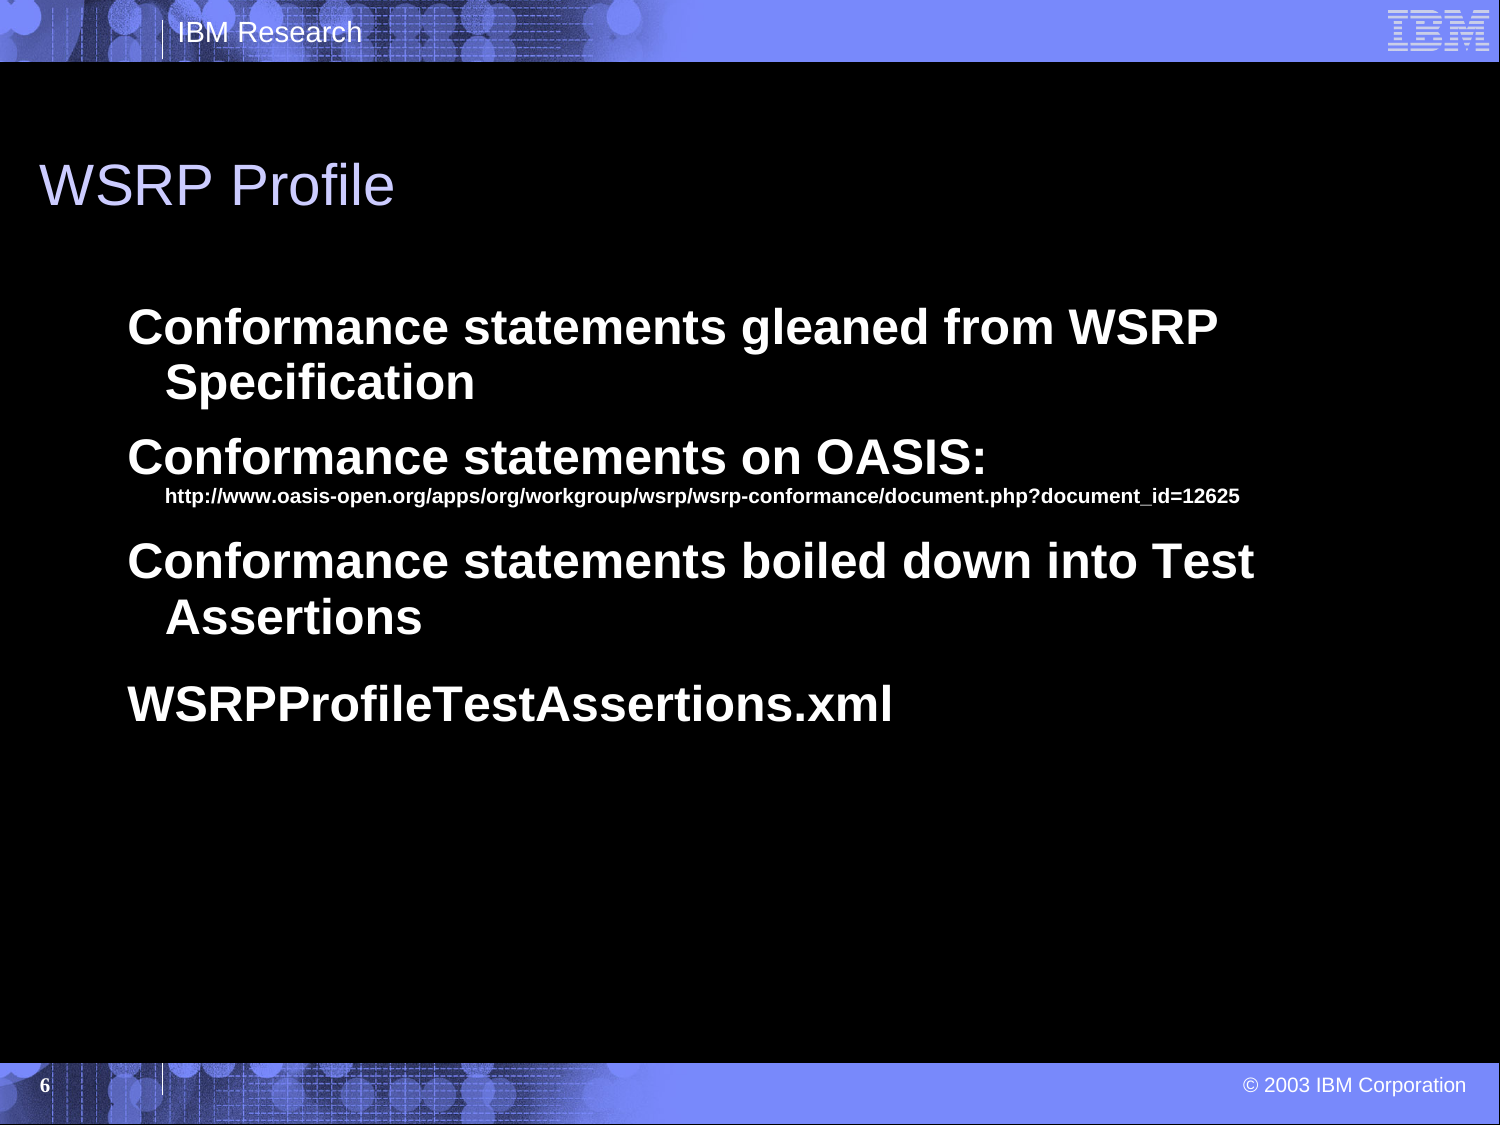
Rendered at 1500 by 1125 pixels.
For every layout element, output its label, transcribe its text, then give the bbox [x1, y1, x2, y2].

list Conformance statements gleaned from WSRP Specification Conformance statements on OASIS: http://www.oasis-open.org/apps/org/workgroup/wsrp/wsrp-conformance/document.php?document_id=12625 Conformance statements boiled down into Test Assertions WSRPProfileTestAssertions.xml [112, 291, 1388, 932]
title WSRP Profile [25, 142, 1378, 225]
picture [0, 0, 1499, 62]
picture [0, 1063, 1499, 1124]
